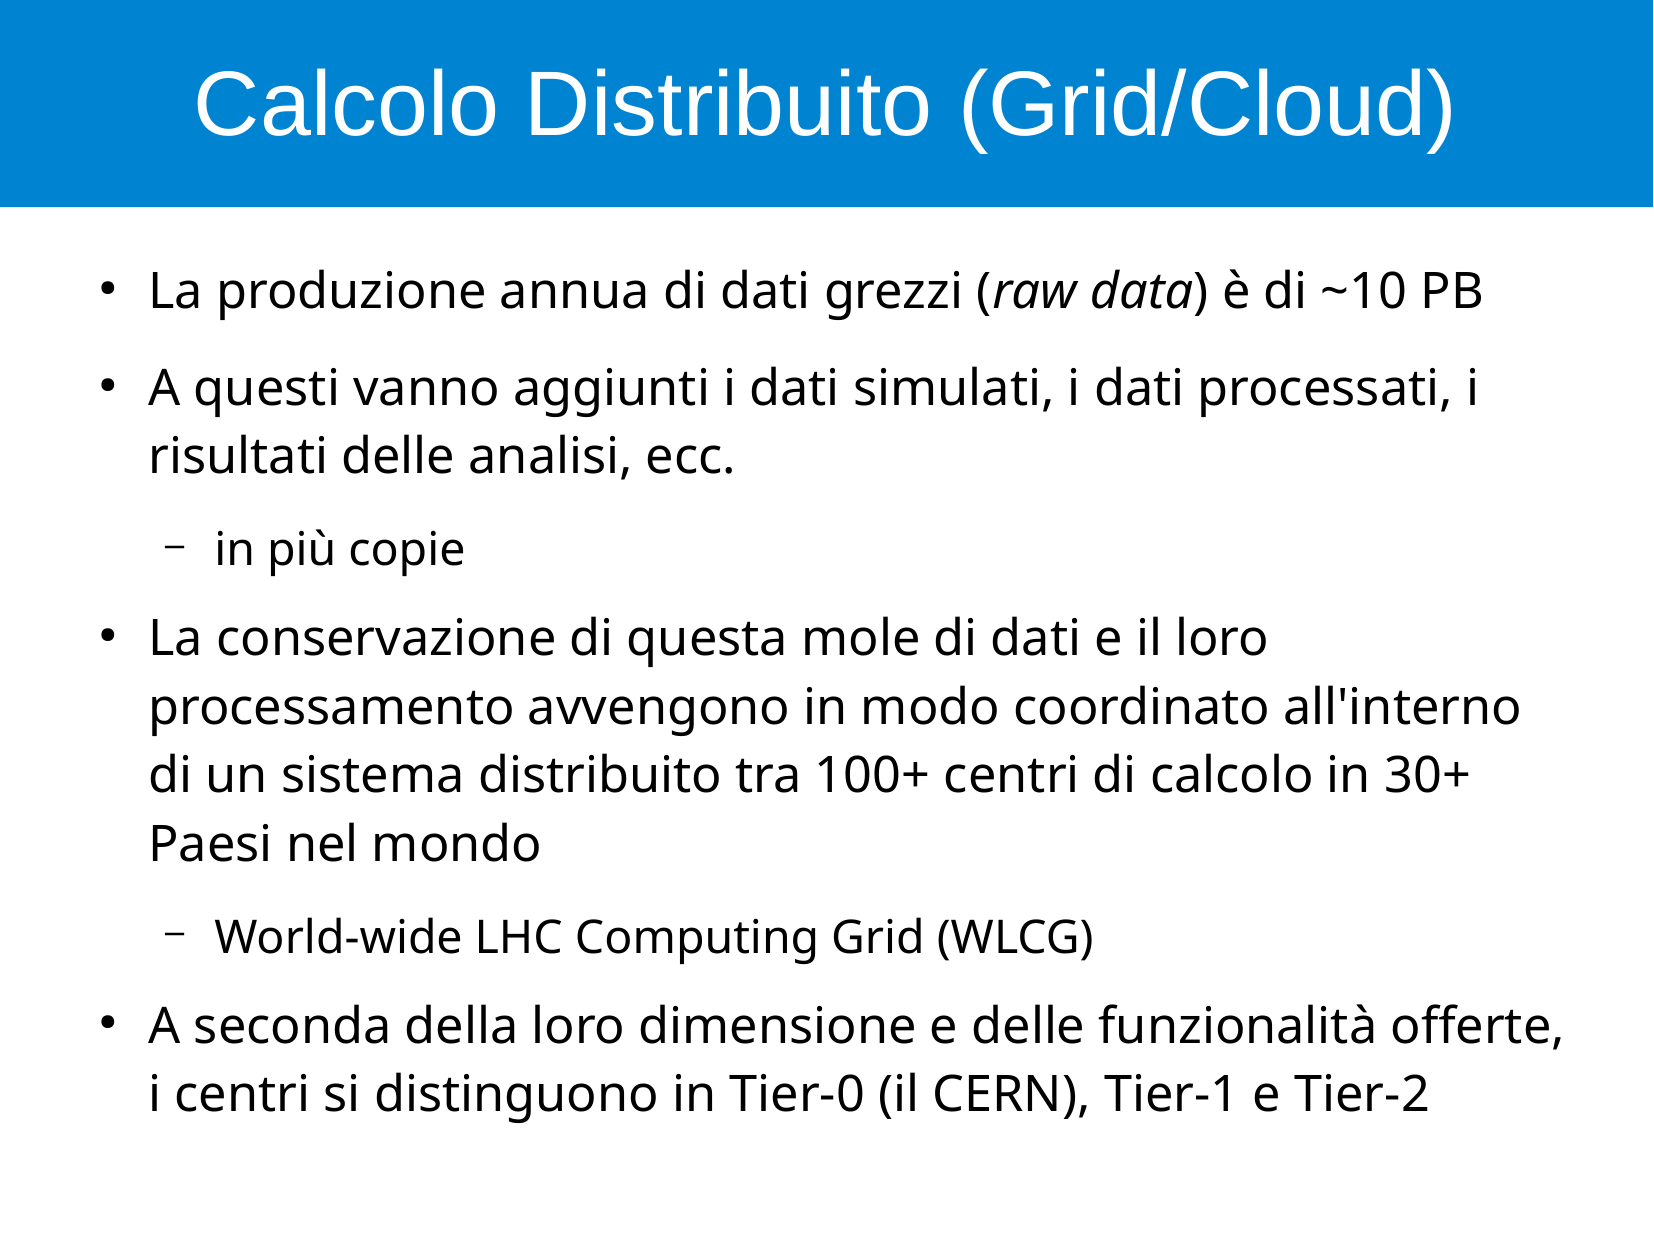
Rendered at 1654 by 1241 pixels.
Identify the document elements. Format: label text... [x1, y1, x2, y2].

title Calcolo Distribuito (Grid/Cloud) [0, 0, 1653, 208]
list La produzione annua di dati grezzi (raw data) è di ~10 PB A questi vanno aggiunti i dati simulati, i dati processati, i risultati delle analisi, ecc. in più copie La conservazione di questa mole di dati e il loro processamento avvengono in modo coordinato all'interno di un sistema distribuito tra 100+ centri di calcolo in 30+ Paesi nel mondo World-wide LHC Computing Grid (WLCG) A seconda della loro dimensione e delle funzionalità offerte, i centri si distinguono in Tier-0 (il CERN), Tier-1 e Tier-2 [82, 255, 1571, 1156]
